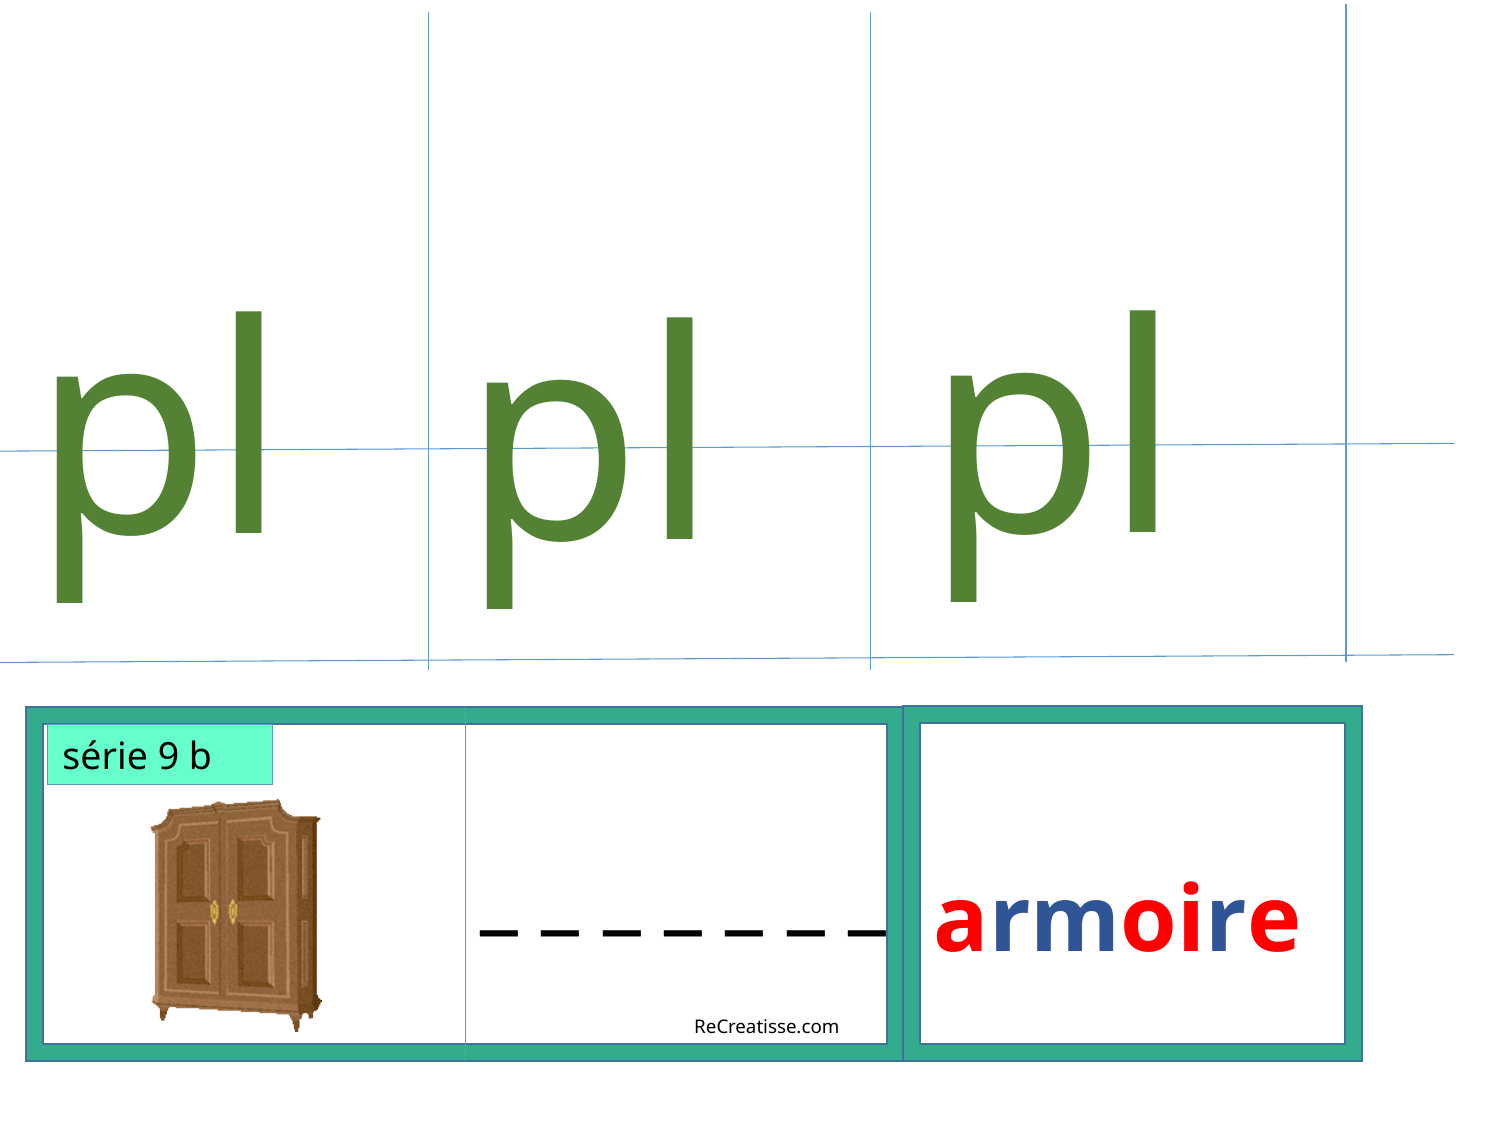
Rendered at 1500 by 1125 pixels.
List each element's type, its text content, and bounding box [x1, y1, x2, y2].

text_box armoire [919, 852, 1433, 978]
text_box [26, 706, 1363, 1062]
text_box pl [82, 395, 169, 515]
text_box pl [512, 401, 599, 521]
text_box série 9 b [47, 725, 272, 785]
text_box ReCreatisse.com [679, 1007, 888, 1045]
text_box pl [976, 394, 1063, 514]
text_box _ _ _ _ _ _ _ [465, 824, 1083, 949]
text_box pl [911, 233, 1364, 598]
text_box [466, 706, 1363, 852]
text_box pl [448, 240, 900, 605]
picture [150, 799, 322, 1032]
text_box pl [17, 234, 469, 599]
